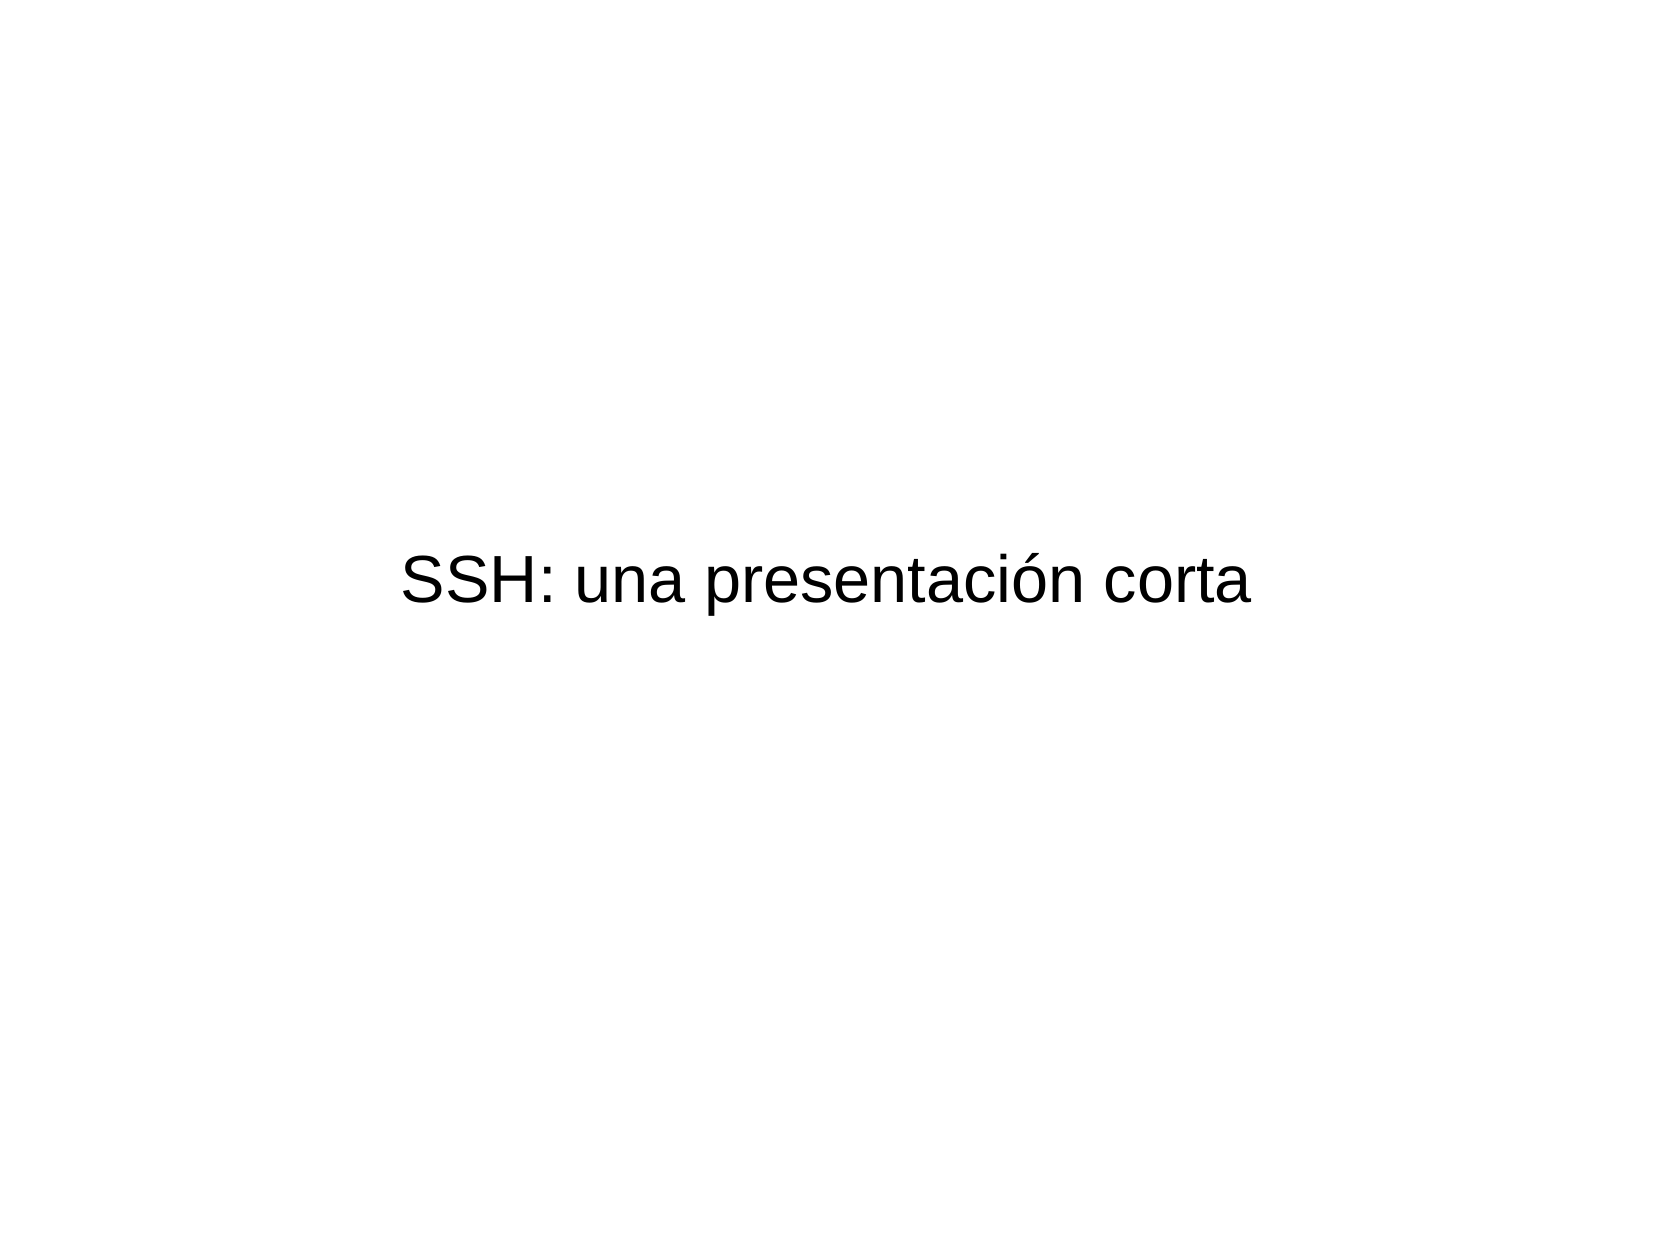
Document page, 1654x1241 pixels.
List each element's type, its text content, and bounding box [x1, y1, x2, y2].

subtitle SSH: una presentación corta [82, 49, 1571, 1109]
